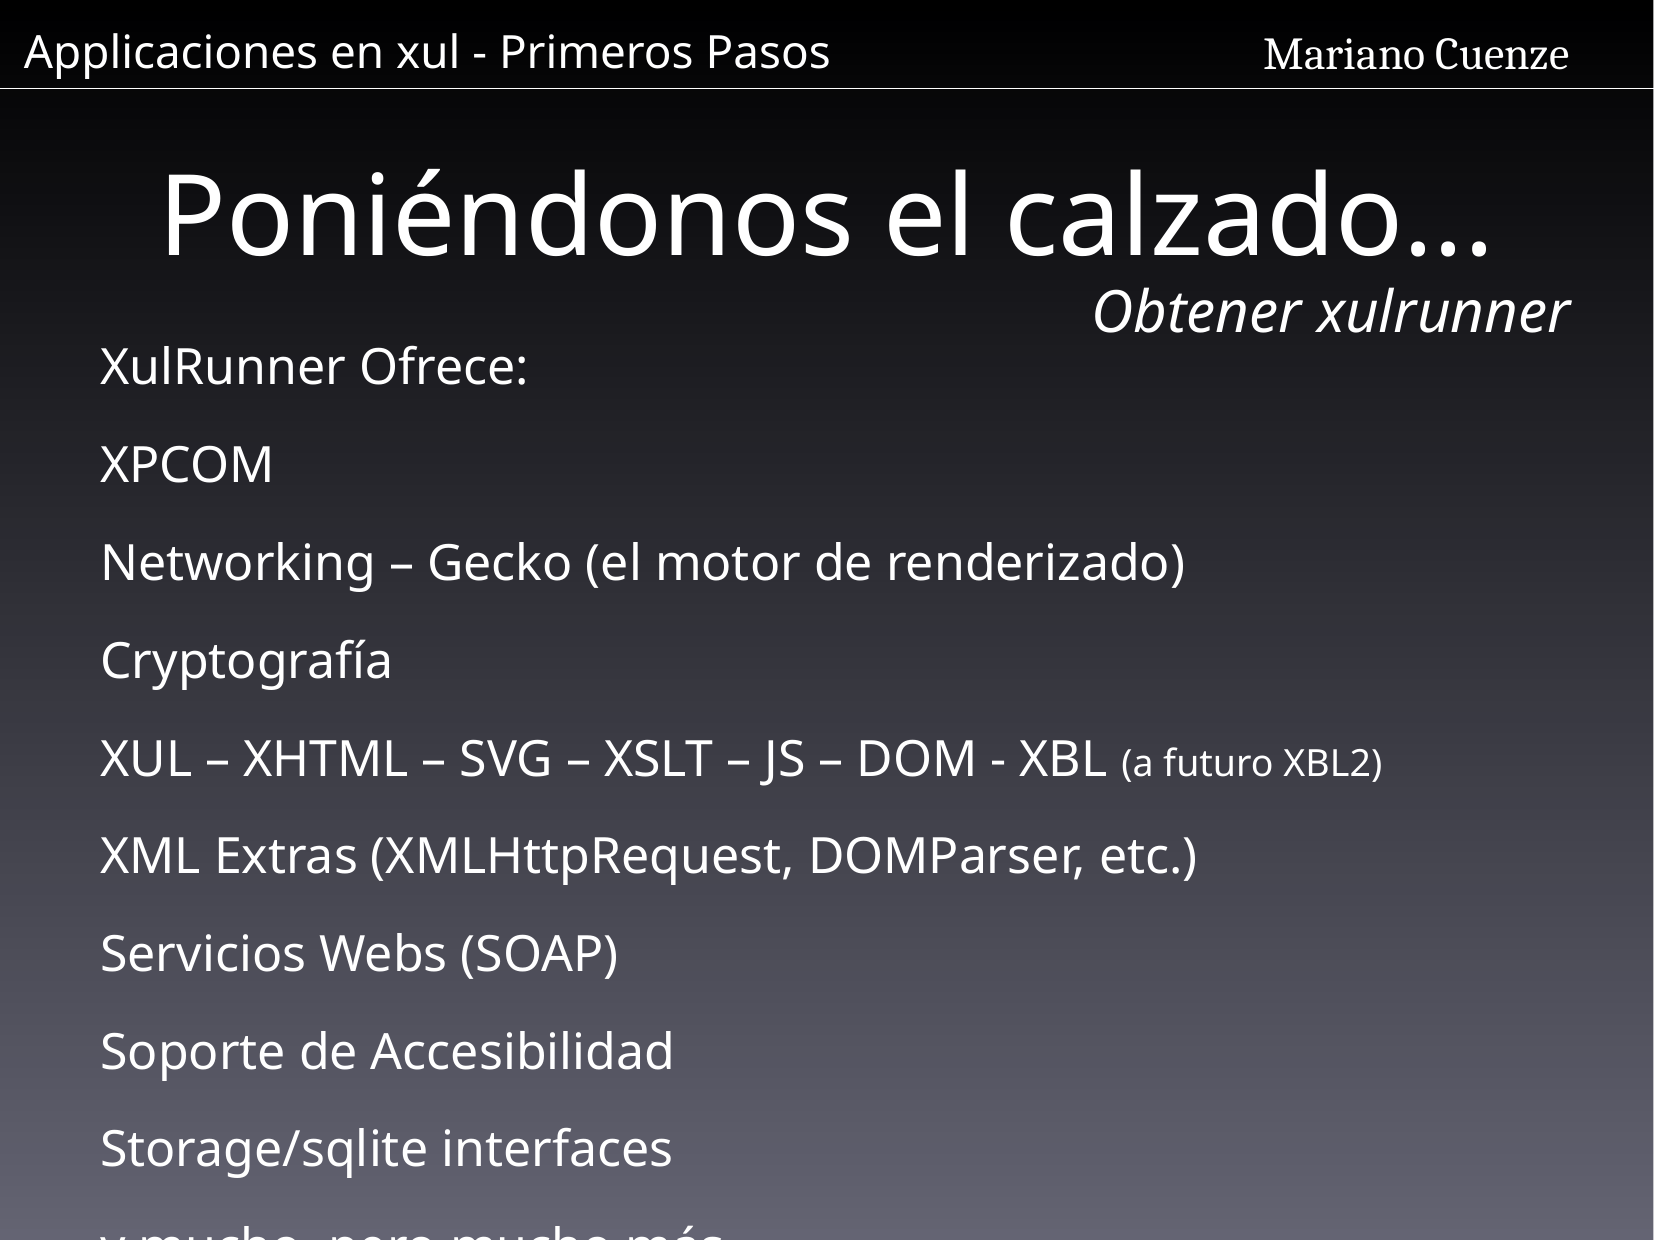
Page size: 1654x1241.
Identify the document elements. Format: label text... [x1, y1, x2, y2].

title Poniéndonos el calzado... [82, 108, 1571, 265]
title Obtener xulrunner [82, 265, 1571, 355]
text_box Applicaciones en xul - Primeros Pasos [9, 11, 899, 80]
text_box Mariano Cuenze [1249, 20, 1648, 88]
list XulRunner Ofrece: XPCOM Networking – Gecko (el motor de renderizado) Cryptografía XUL – XHTML – SVG – XSLT – JS – DOM - XBL (a futuro XBL2) XML Extras (XMLHttpRequest, DOMParser, etc.) Servicios Webs (SOAP) Soporte de Accesibilidad Storage/sqlite interfaces y mucho, pero mucho más [82, 355, 1571, 1180]
